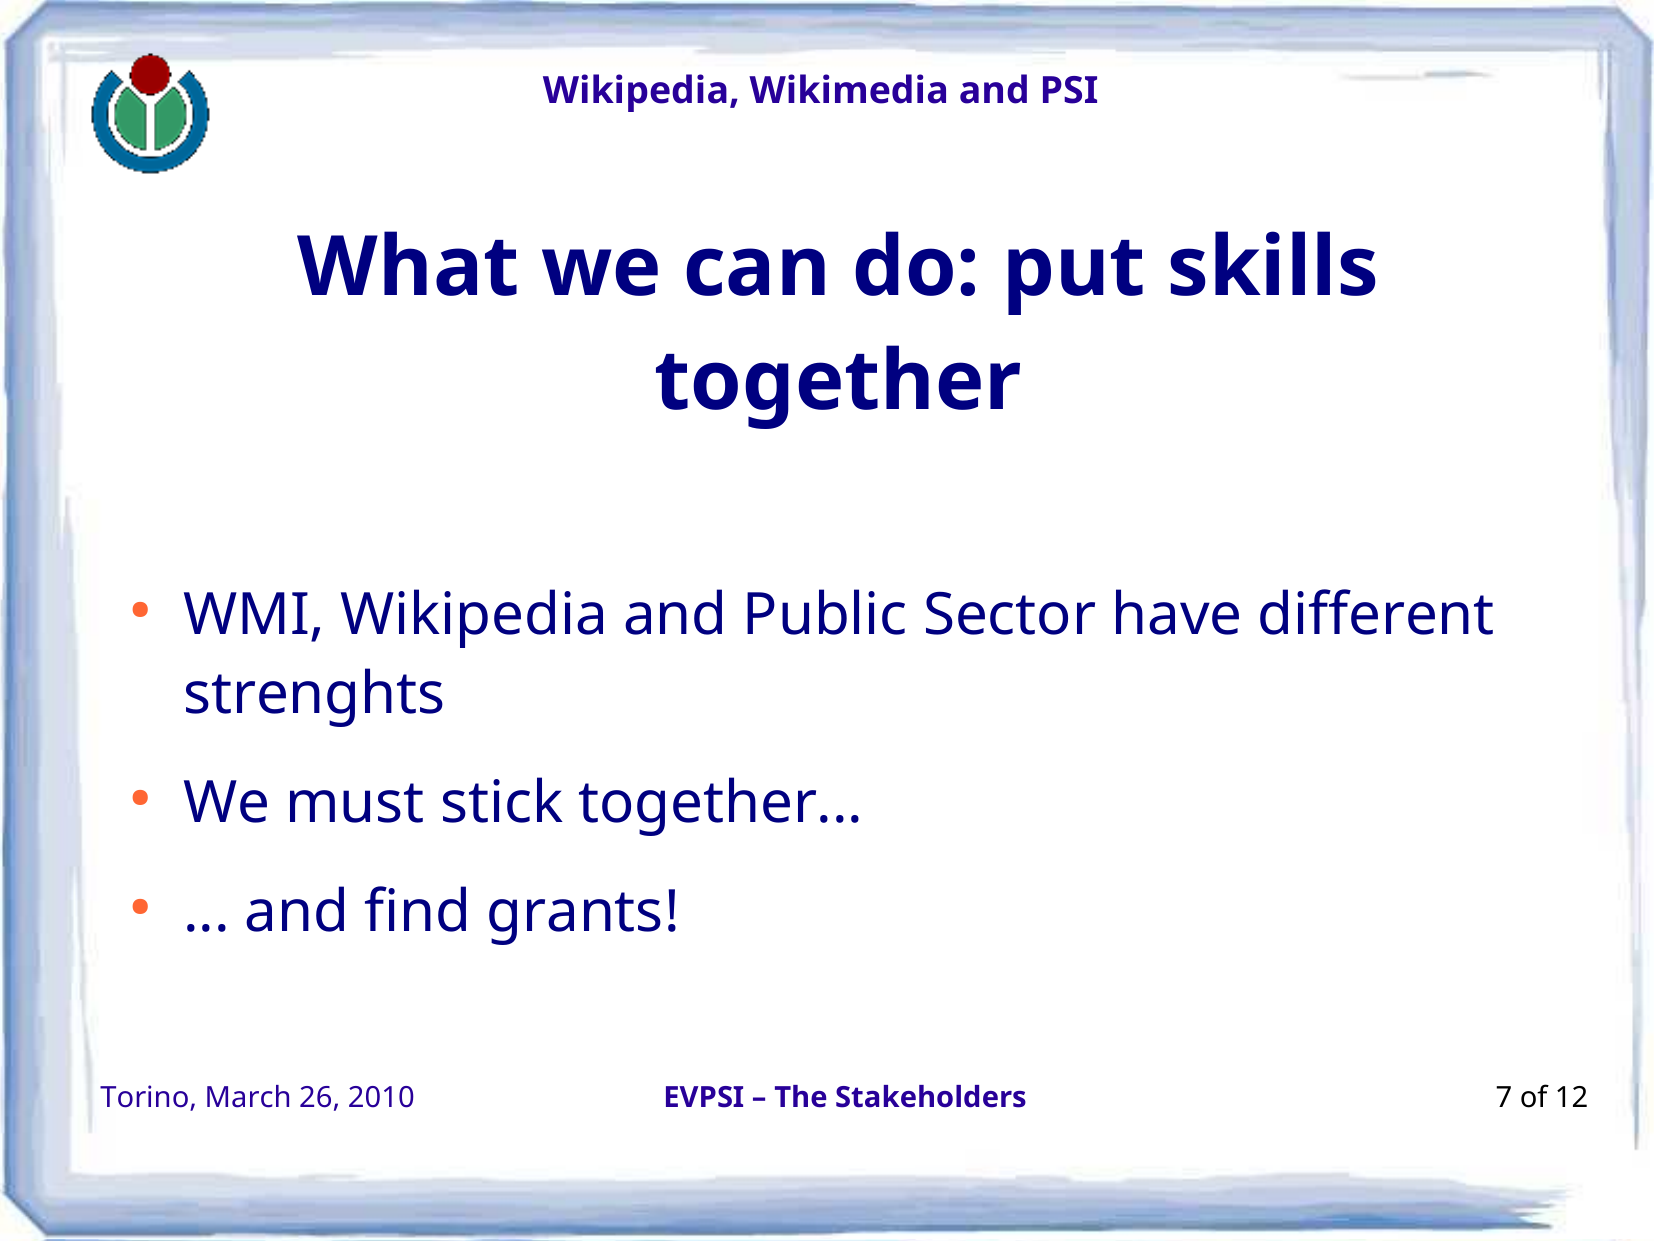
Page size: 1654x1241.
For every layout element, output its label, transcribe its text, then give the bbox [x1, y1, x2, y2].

list What we can do: put skills together WMI, Wikipedia and Public Sector have different strenghts We must stick together... ... and find grants! [112, 206, 1565, 886]
title Wikipedia, Wikimedia and PSI [76, 59, 1565, 119]
picture [0, 0, 1654, 1241]
